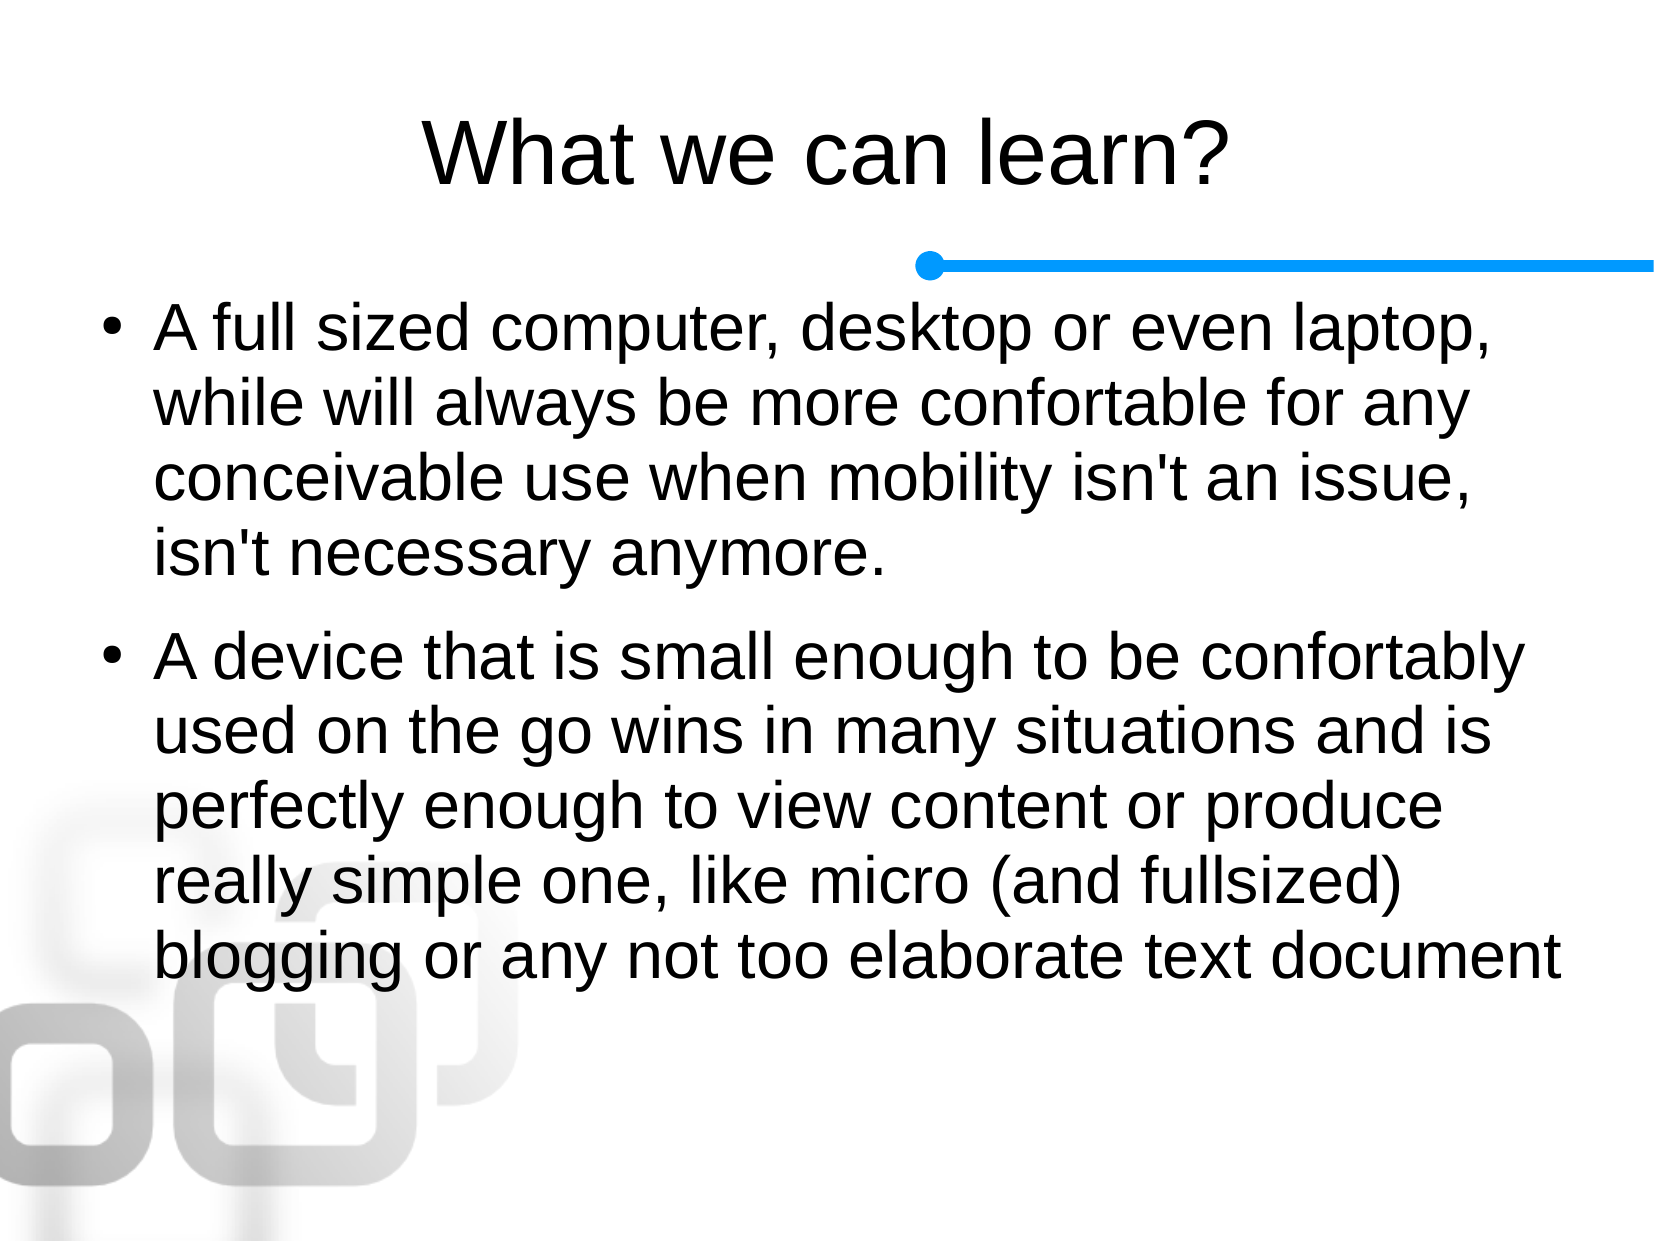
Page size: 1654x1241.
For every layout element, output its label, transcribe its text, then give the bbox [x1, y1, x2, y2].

title What we can learn? [82, 56, 1571, 250]
list A full sized computer, desktop or even laptop, while will always be more confortable for any conceivable use when mobility isn't an issue, isn't necessary anymore. A device that is small enough to be confortably used on the go wins in many situations and is perfectly enough to view content or produce really simple one, like micro (and fullsized) blogging or any not too elaborate text document [82, 290, 1571, 1109]
picture [0, 713, 709, 1241]
